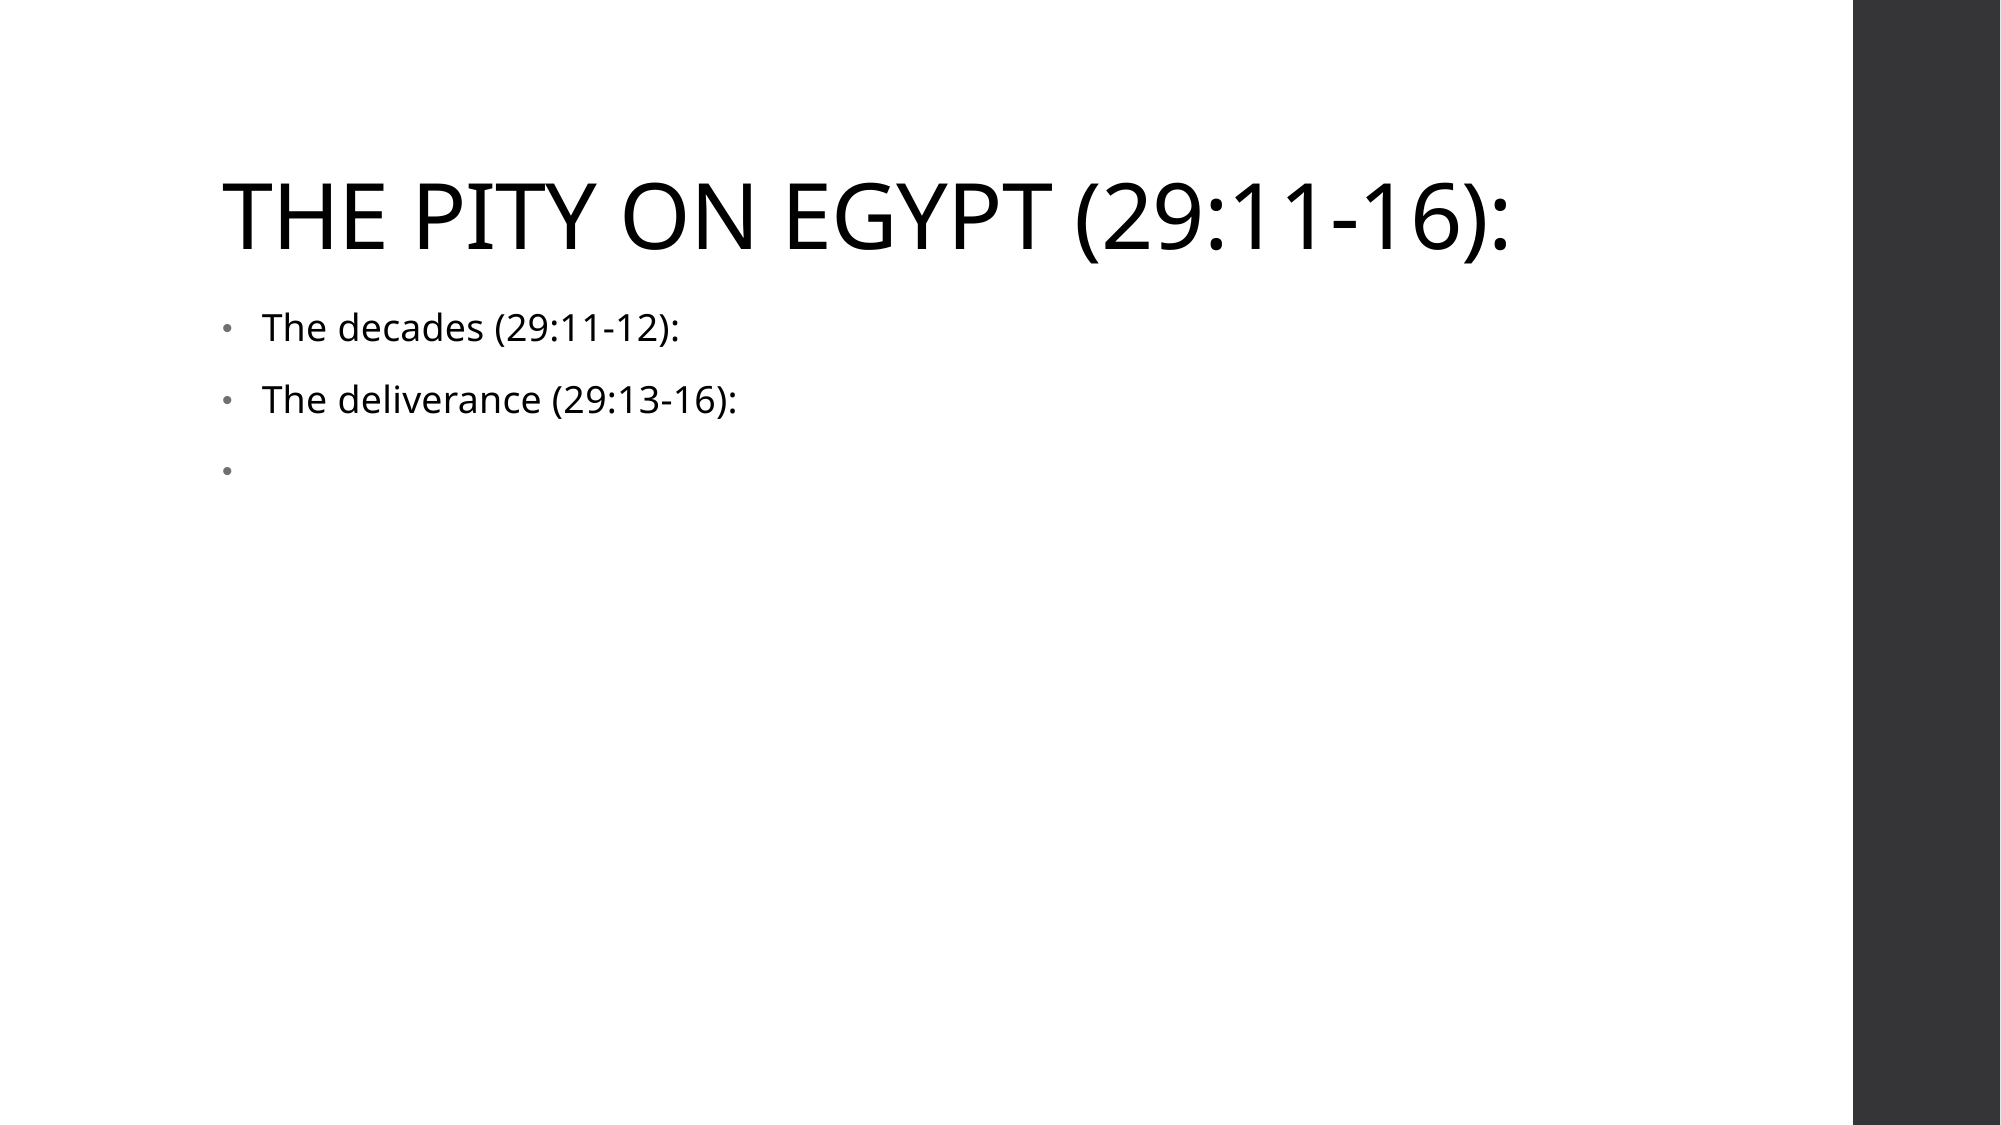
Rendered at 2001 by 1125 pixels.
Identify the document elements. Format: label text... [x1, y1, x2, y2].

title THE PITY ON EGYPT (29:11-16): [206, 60, 1797, 278]
list The decades (29:11-12): The deliverance (29:13-16): [206, 299, 1617, 1014]
